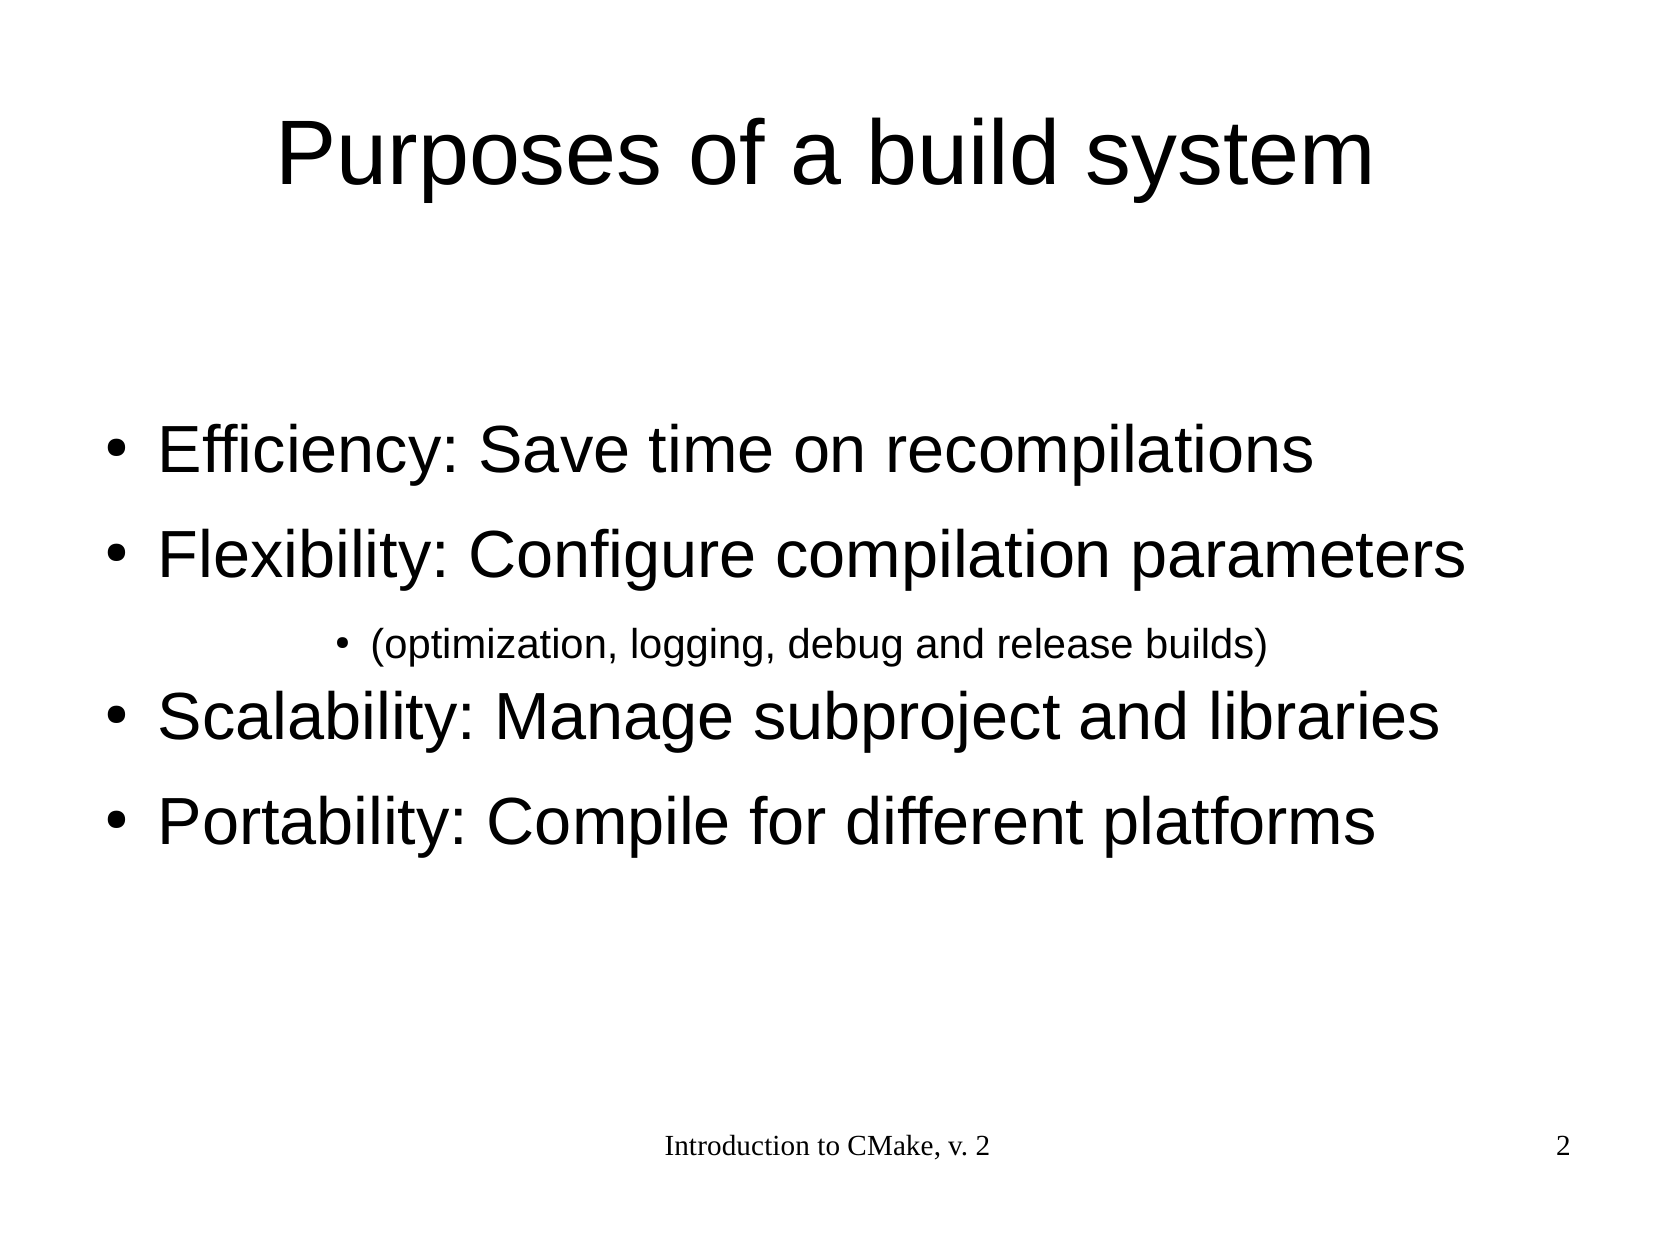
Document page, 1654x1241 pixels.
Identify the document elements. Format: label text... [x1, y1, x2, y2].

title Purposes of a build system [82, 49, 1571, 257]
list Efficiency: Save time on recompilations Flexibility: Configure compilation parameters (optimization, logging, debug and release builds) Scalability: Manage subproject and libraries Portability: Compile for different platforms [86, 412, 1576, 1013]
